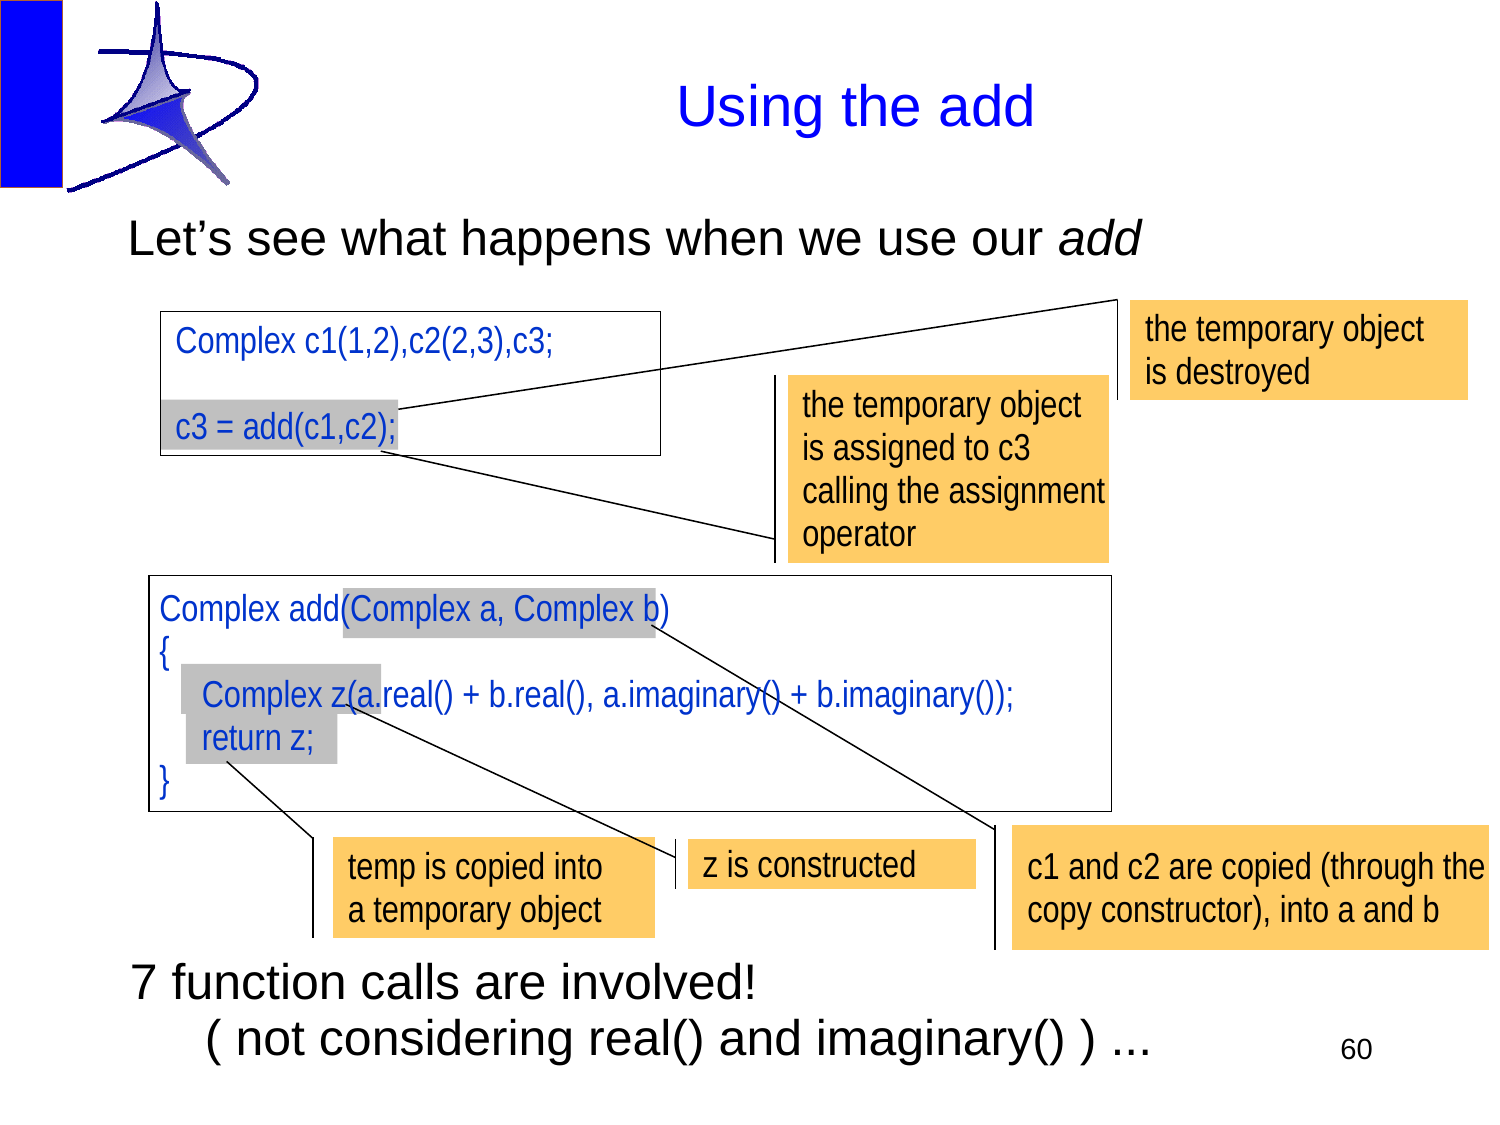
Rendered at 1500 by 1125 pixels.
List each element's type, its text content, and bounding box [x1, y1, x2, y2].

text_box z is constructed [688, 839, 976, 889]
text_box the temporary object is destroyed [1130, 300, 1468, 400]
text_box Complex add(Complex a, Complex b) { Complex z(a.real() + b.real(), a.imaginary() + b.imaginary()); return z; } [148, 575, 1112, 812]
list Let’s see what happens when we use our add [112, 202, 1450, 328]
title Using the add [262, 24, 1450, 188]
text_box temp is copied into a temporary object [333, 837, 655, 938]
text_box 7 function calls are involved! ( not considering real() and imaginary() ) ... [115, 947, 1391, 1060]
picture [62, 0, 263, 197]
text_box Complex c1(1,2),c2(2,3),c3; c3 = add(c1,c2); [160, 311, 661, 456]
text_box c1 and c2 are copied (through the copy constructor), into a and b [1012, 825, 1489, 950]
text_box the temporary object is assigned to c3 calling the assignment operator [788, 375, 1109, 563]
